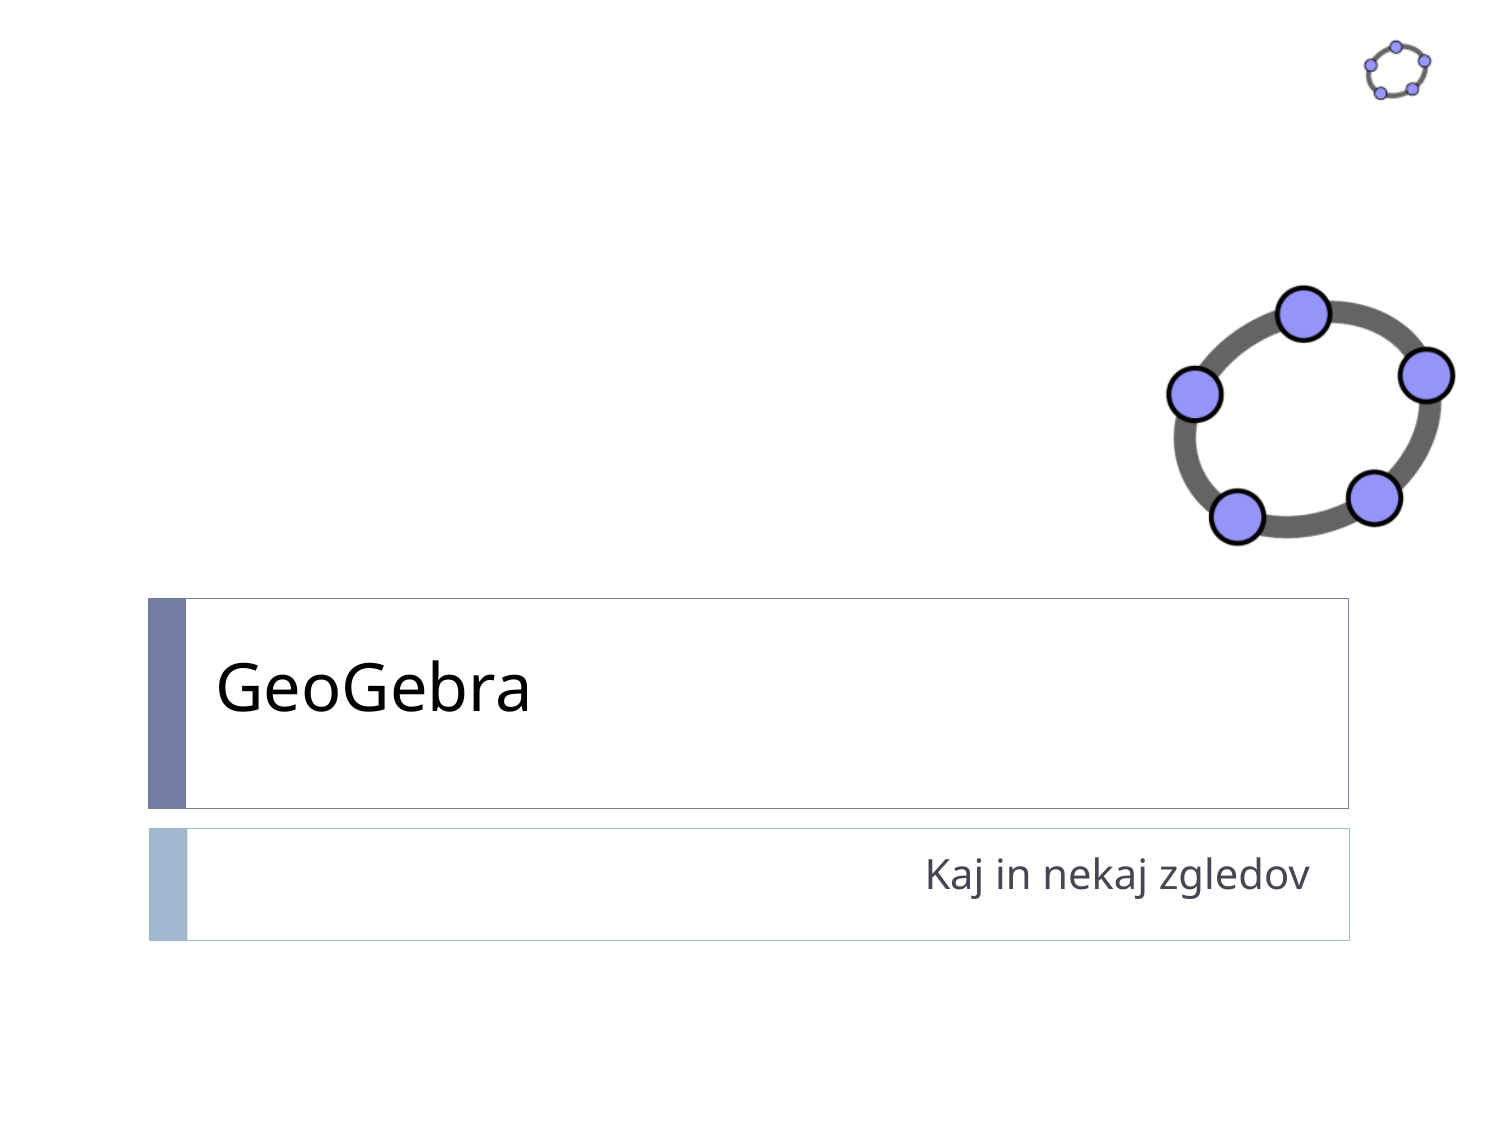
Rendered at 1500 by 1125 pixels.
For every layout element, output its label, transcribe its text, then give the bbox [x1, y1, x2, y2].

picture [1362, 35, 1434, 103]
subtitle Kaj in nekaj zgledov [200, 840, 1325, 929]
picture [1163, 269, 1459, 554]
title GeoGebra [200, 637, 1325, 800]
